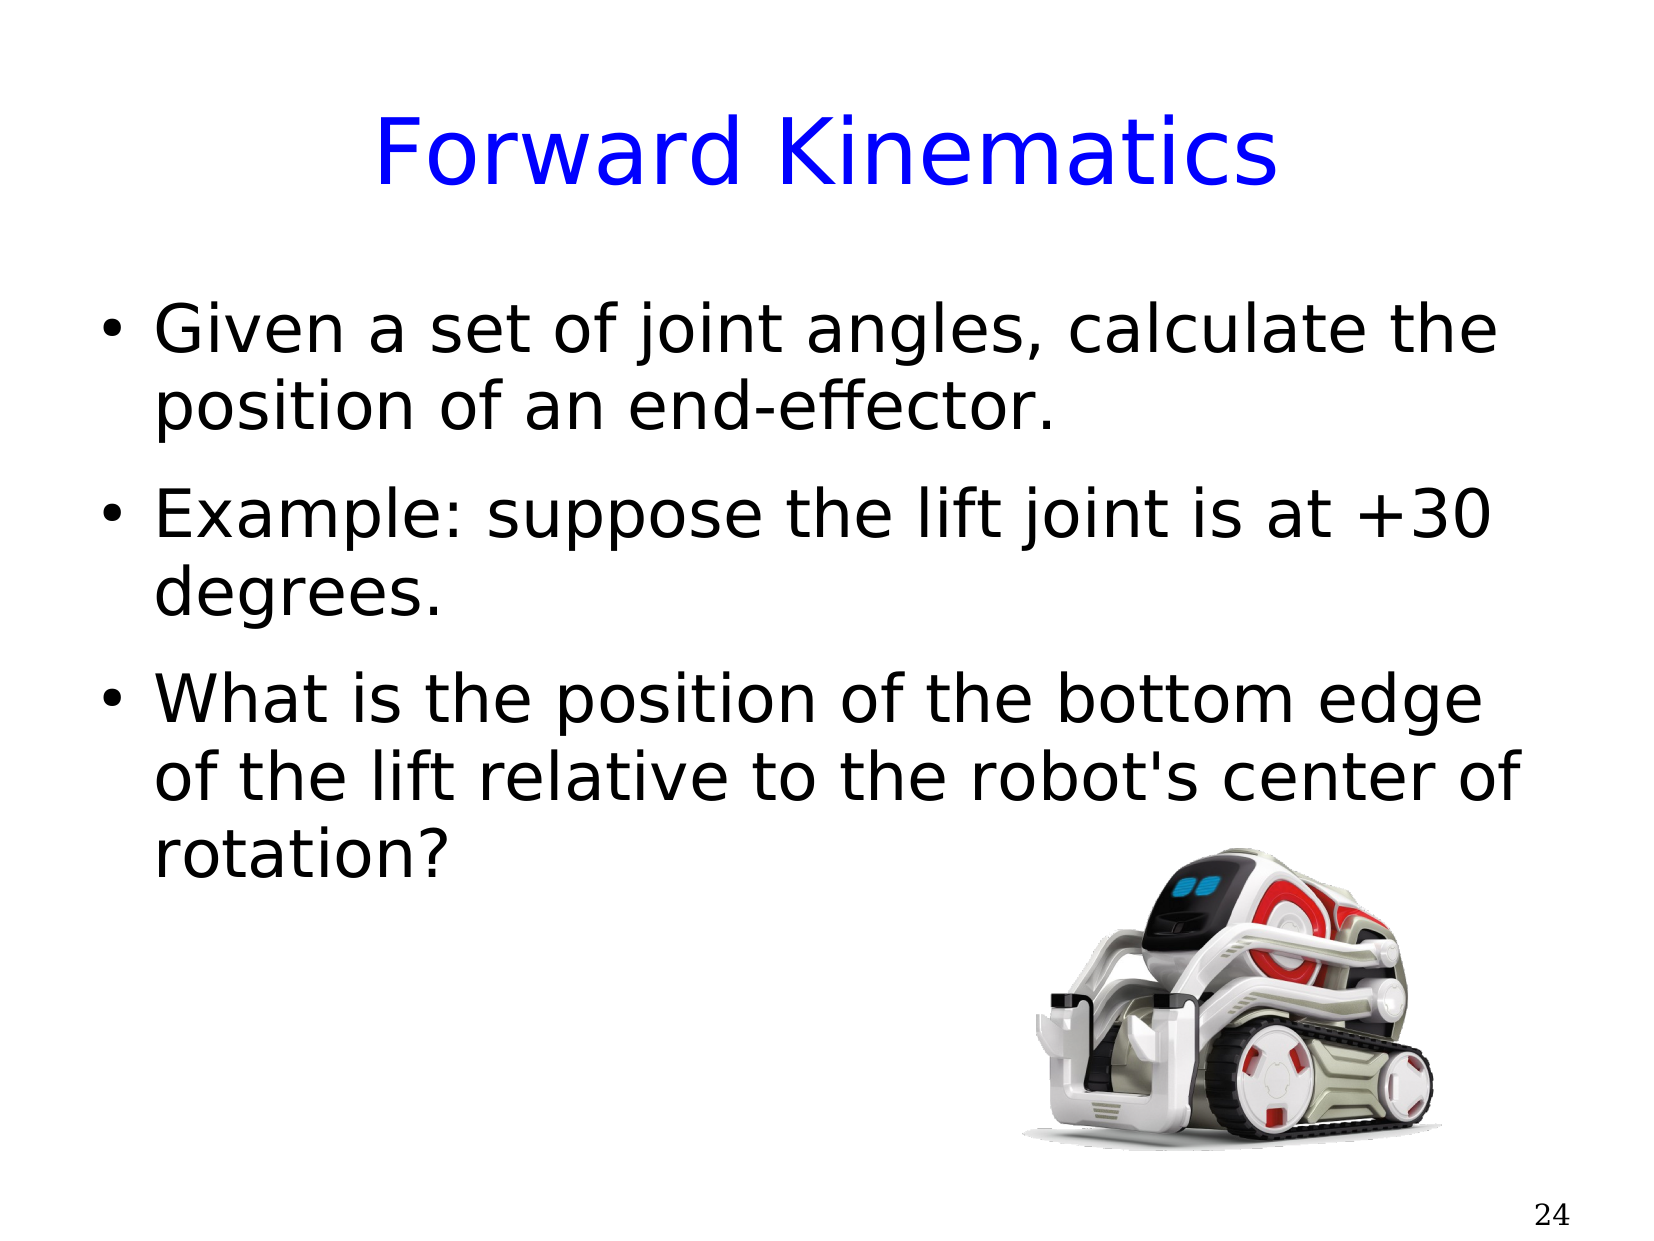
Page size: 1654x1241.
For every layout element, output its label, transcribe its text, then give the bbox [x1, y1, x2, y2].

picture [1022, 848, 1442, 1151]
title Forward Kinematics [82, 49, 1571, 257]
list Given a set of joint angles, calculate the position of an end-effector. Example: suppose the lift joint is at +30 degrees. What is the position of the bottom edge of the lift relative to the robot's center of rotation? [82, 290, 1571, 1109]
